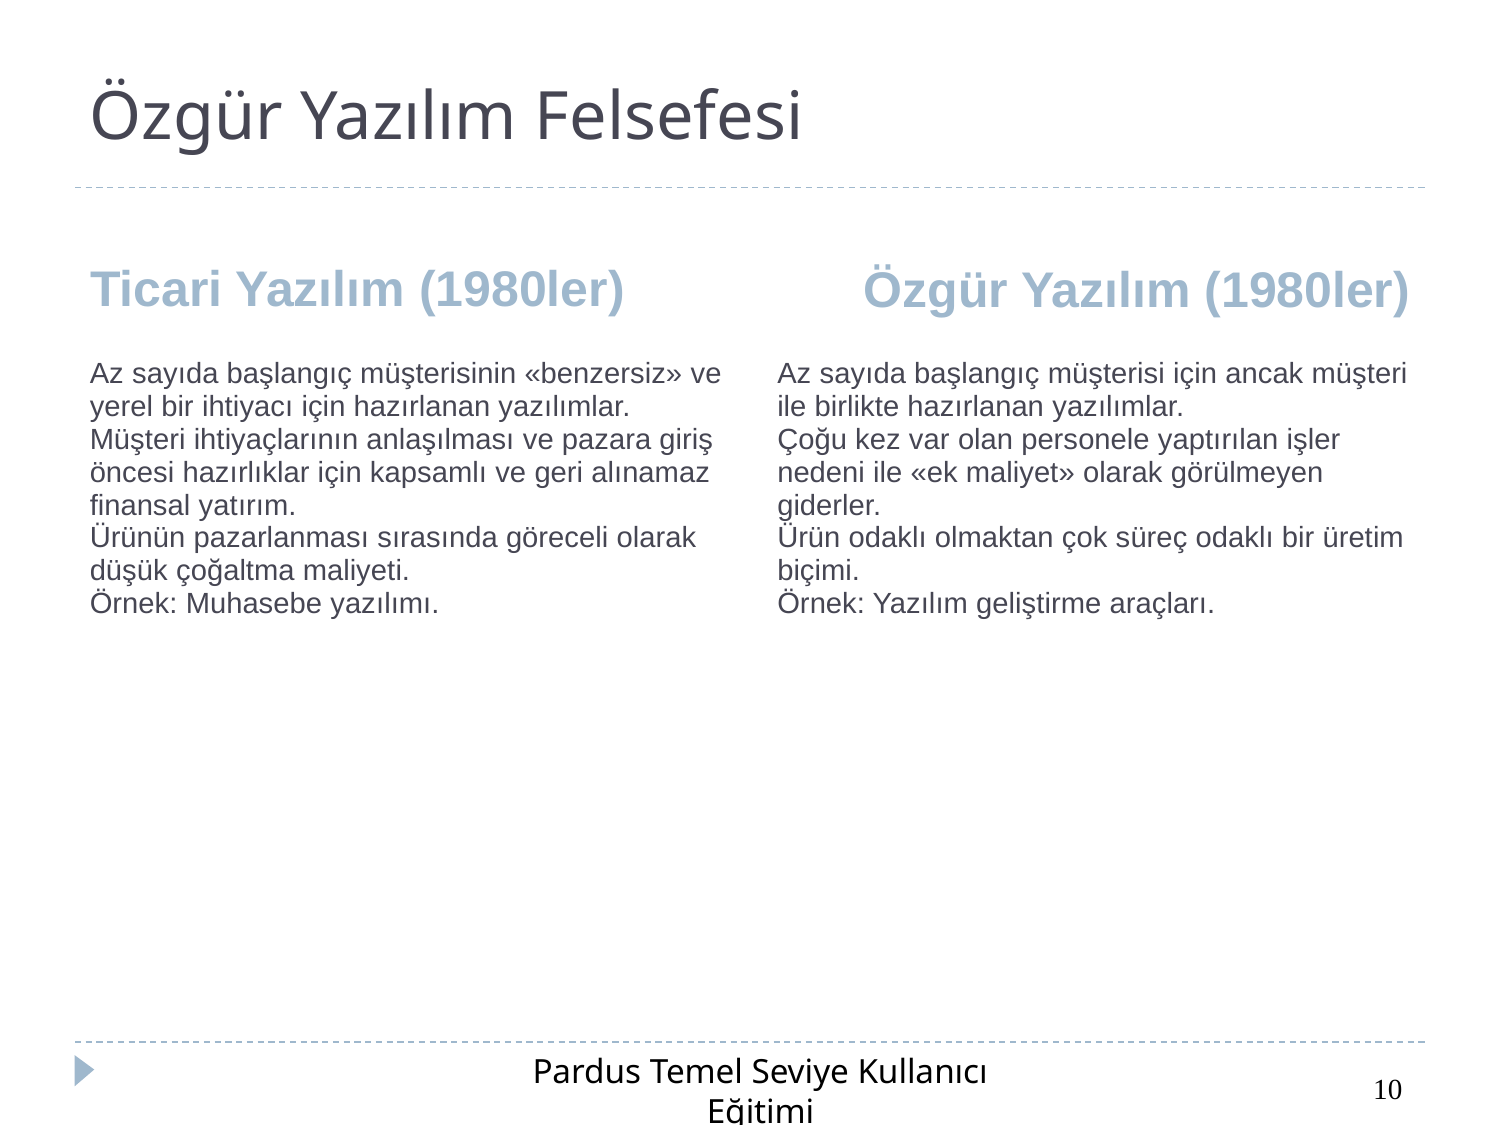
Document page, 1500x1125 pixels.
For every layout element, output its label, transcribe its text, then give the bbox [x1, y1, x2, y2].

list Az sayıda başlangıç müşterisi için ancak müşteri ile birlikte hazırlanan yazılımlar. Çoğu kez var olan personele yaptırılan işler nedeni ile «ek maliyet» olarak görülmeyen giderler. Ürün odaklı olmaktan çok süreç odaklı bir üretim biçimi. Örnek: Yazılım geliştirme araçları. [762, 350, 1425, 1013]
list Az sayıda başlangıç müşterisinin «benzersiz» ve yerel bir ihtiyacı için hazırlanan yazılımlar. Müşteri ihtiyaçlarının anlaşılması ve pazara giriş öncesi hazırlıklar için kapsamlı ve geri alınamaz finansal yatırım. Ürünün pazarlanması sırasında göreceli olarak düşük çoğaltma maliyeti. Örnek: Muhasebe yazılımı. [75, 350, 738, 1013]
title Özgür Yazılım Felsefesi [75, 37, 1425, 188]
list Ticari Yazılım (1980ler) [75, 210, 738, 324]
list Özgür Yazılım (1980ler) [762, 212, 1426, 325]
